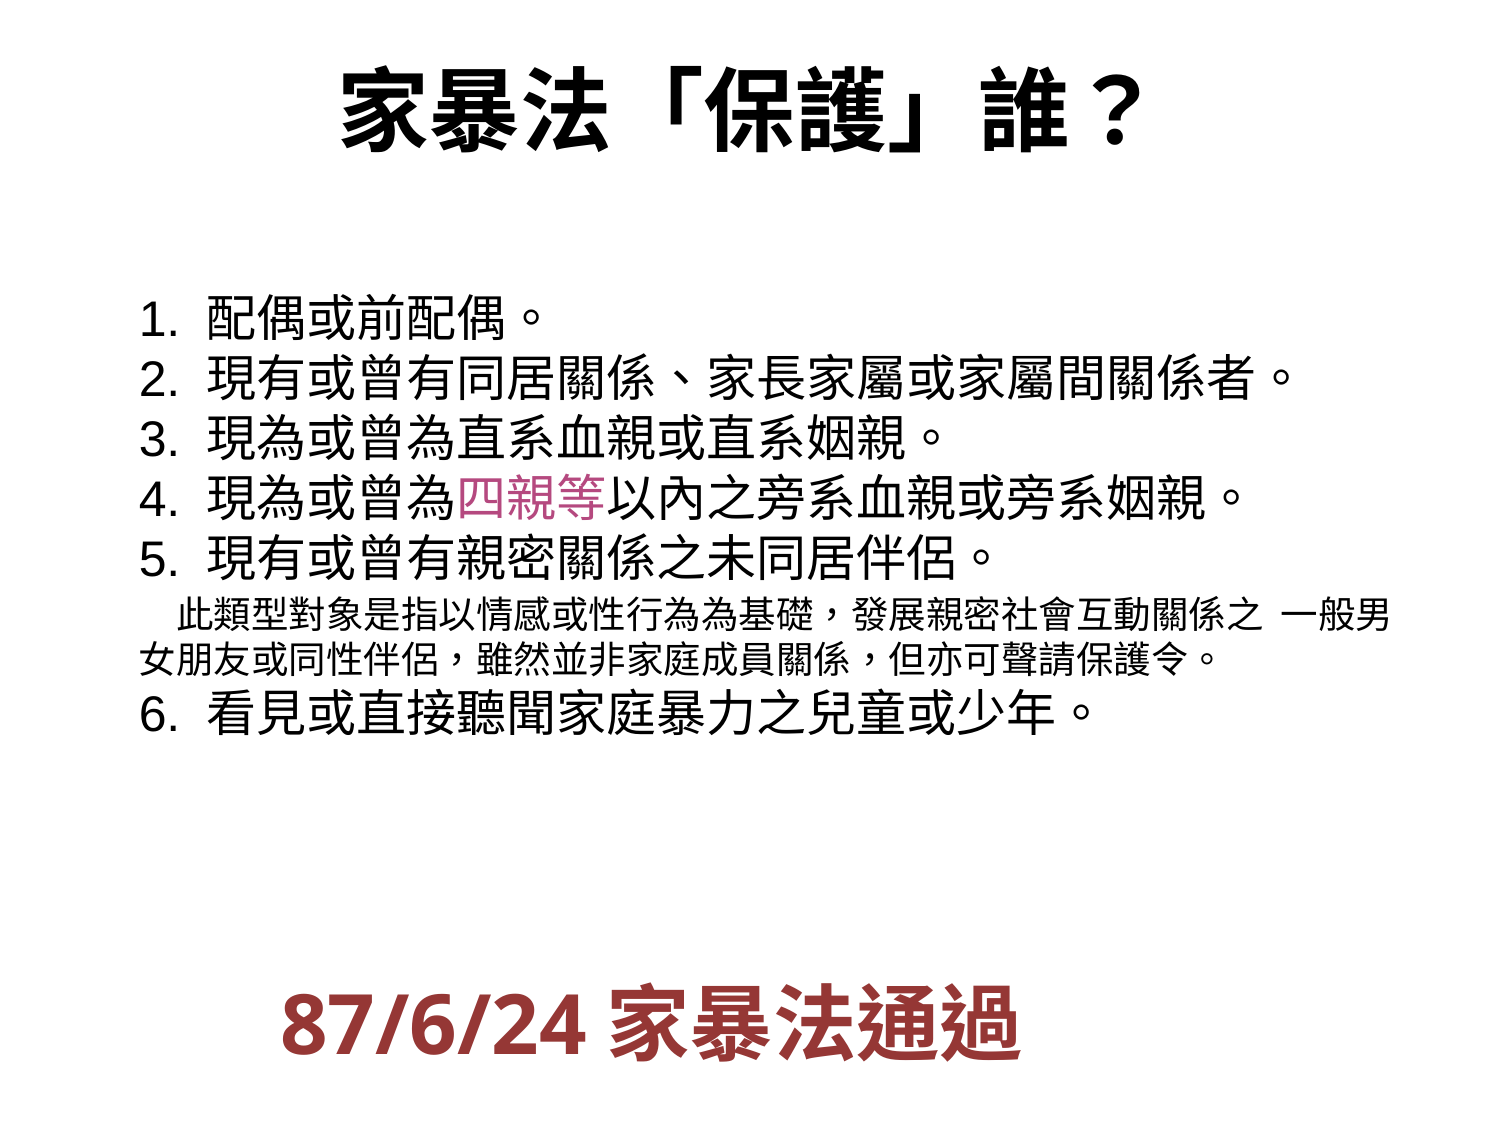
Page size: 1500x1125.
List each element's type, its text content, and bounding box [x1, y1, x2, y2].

text_box 87/6/24家暴法通過 [265, 964, 1057, 1079]
title 家暴法「保護」誰？ [75, 45, 1425, 233]
text_box 1. 配偶或前配偶。 2. 現有或曾有同居關係、家長家屬或家屬間關係者。 3. 現為或曾為直系血親或直系姻親。 4. 現為或曾為四親等以內之旁系血親或旁系姻親。 5. 現有或曾有親密關係之未同居伴侶。 此類型對象是指以情感或性行為為基礎，發展親密社會互動關係之 一般男女朋友或同性伴侶，雖然並非家庭成員關係，但亦可聲請保護令。 6. 看見或直接聽聞家庭暴力之兒童或少年。 [123, 278, 1435, 749]
